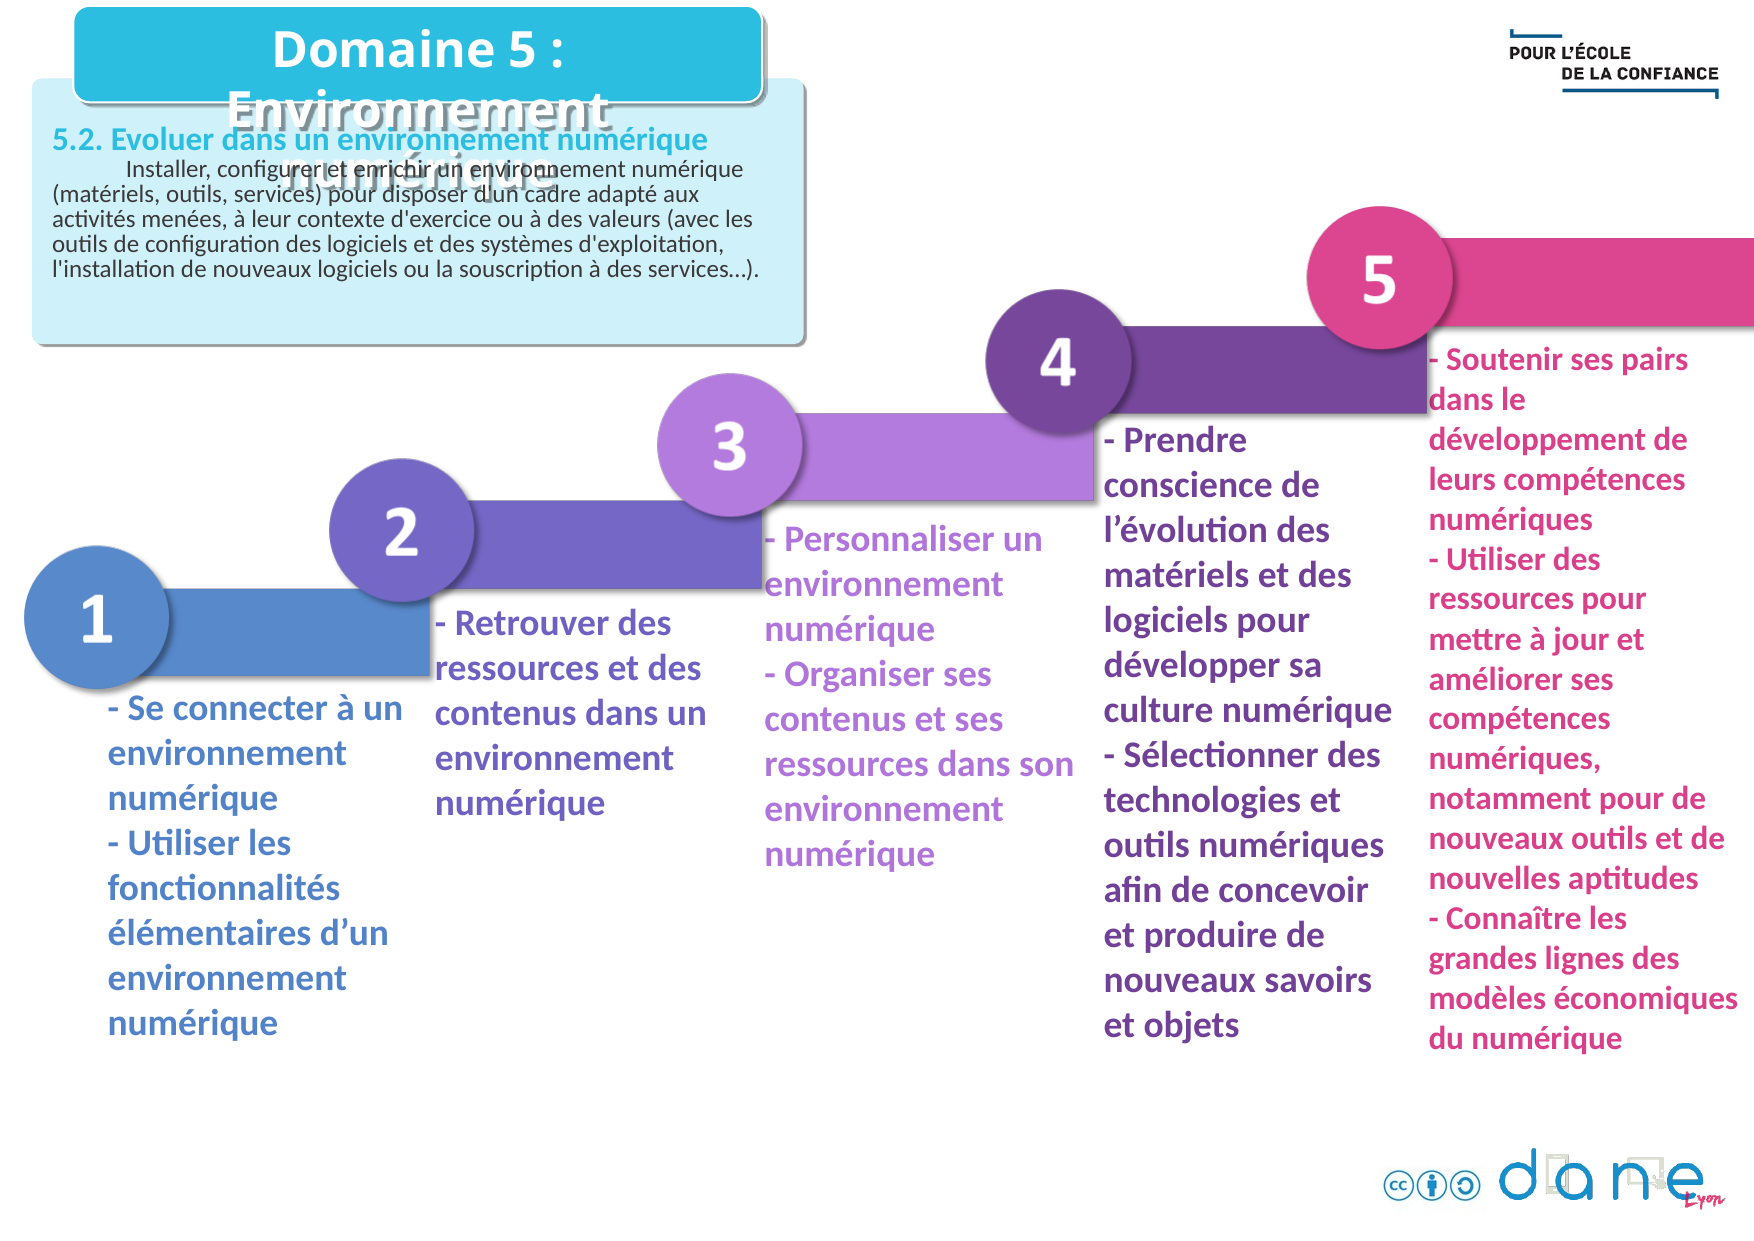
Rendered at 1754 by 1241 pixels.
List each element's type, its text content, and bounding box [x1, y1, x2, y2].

text_box [31, 78, 229, 202]
text_box [600, 78, 804, 118]
text_box - Soutenir ses pairs dans le développement de leurs compétences numériques - Utiliser des ressources pour mettre à jour et améliorer ses compétences numériques, notamment pour de nouveaux outils et de nouvelles aptitudes - Connaître les grandes lignes des modèles économiques du numérique [1414, 721, 1754, 1103]
text_box [442, 103, 452, 118]
text_box - Retrouver des ressources et des contenus dans un environnement numérique [420, 721, 749, 831]
text_box [280, 103, 292, 118]
text_box [536, 103, 559, 118]
text_box [294, 103, 304, 118]
text_box [457, 105, 467, 110]
text_box [521, 103, 531, 118]
text_box [505, 105, 515, 118]
text_box [393, 105, 404, 118]
text_box [325, 103, 333, 118]
text_box [566, 105, 577, 118]
text_box [583, 103, 593, 118]
text_box [457, 103, 481, 118]
text_box [425, 105, 436, 118]
picture [1364, 1139, 1729, 1214]
picture [1493, 12, 1734, 113]
text_box 5.2. Evoluer dans un environnement numérique Installer, configurer et enrichir un environnement numérique (matériels, outils, services) pour disposer d'un cadre adapté aux activités menées, à leur contexte d'exercice ou à des valeurs (avec les outils de configuration des logiciels et des systèmes d'exploitation, l'installation de nouveaux logiciels ou la souscription à des services…). [37, 118, 804, 292]
text_box [536, 105, 546, 110]
text_box [410, 103, 418, 118]
text_box [361, 105, 372, 118]
text_box Domaine 5 : Environnement numérique [73, 5, 763, 103]
text_box [340, 103, 356, 118]
picture [20, 202, 1754, 721]
text_box - Personnaliser un environnement numérique - Organiser ses contenus et ses ressources dans son environnement numérique [749, 721, 1089, 882]
text_box [377, 103, 386, 118]
text_box [488, 105, 498, 118]
text_box [263, 105, 274, 118]
text_box - Se connecter à un environnement numérique - Utiliser les fonctionnalités élémentaires d’un environnement numérique [93, 721, 443, 1050]
text_box [237, 103, 256, 118]
text_box - Prendre conscience de l’évolution des matériels et des logiciels pour développer sa culture numérique - Sélectionner des technologies et outils numériques afin de concevoir et produire de nouveaux savoirs et objets [1089, 721, 1414, 1053]
text_box [307, 103, 318, 118]
